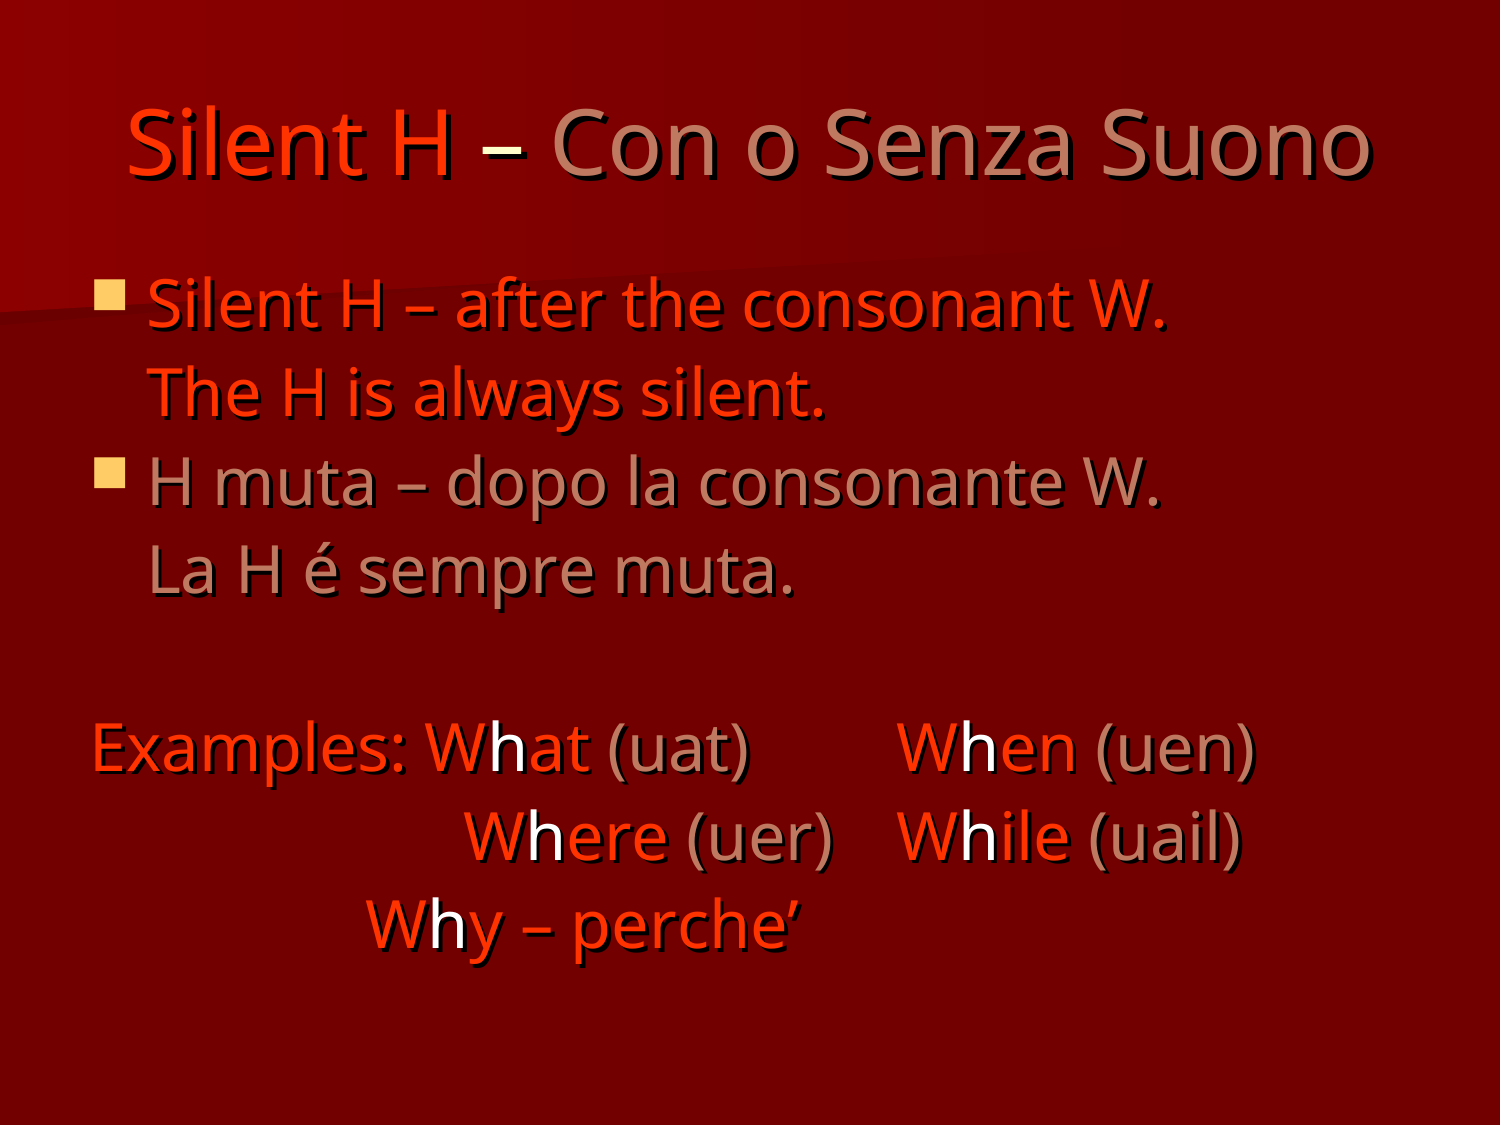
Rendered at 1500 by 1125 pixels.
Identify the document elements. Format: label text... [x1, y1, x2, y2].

title Silent H – Con o Senza Suono [75, 45, 1426, 233]
list Silent H – after the consonant W. The H is always silent. H muta – dopo la consonante W. La H é sempre muta. Examples: What (uat) When (uen) Where (uer) While (uail) Why – perche’ [75, 262, 1426, 1000]
